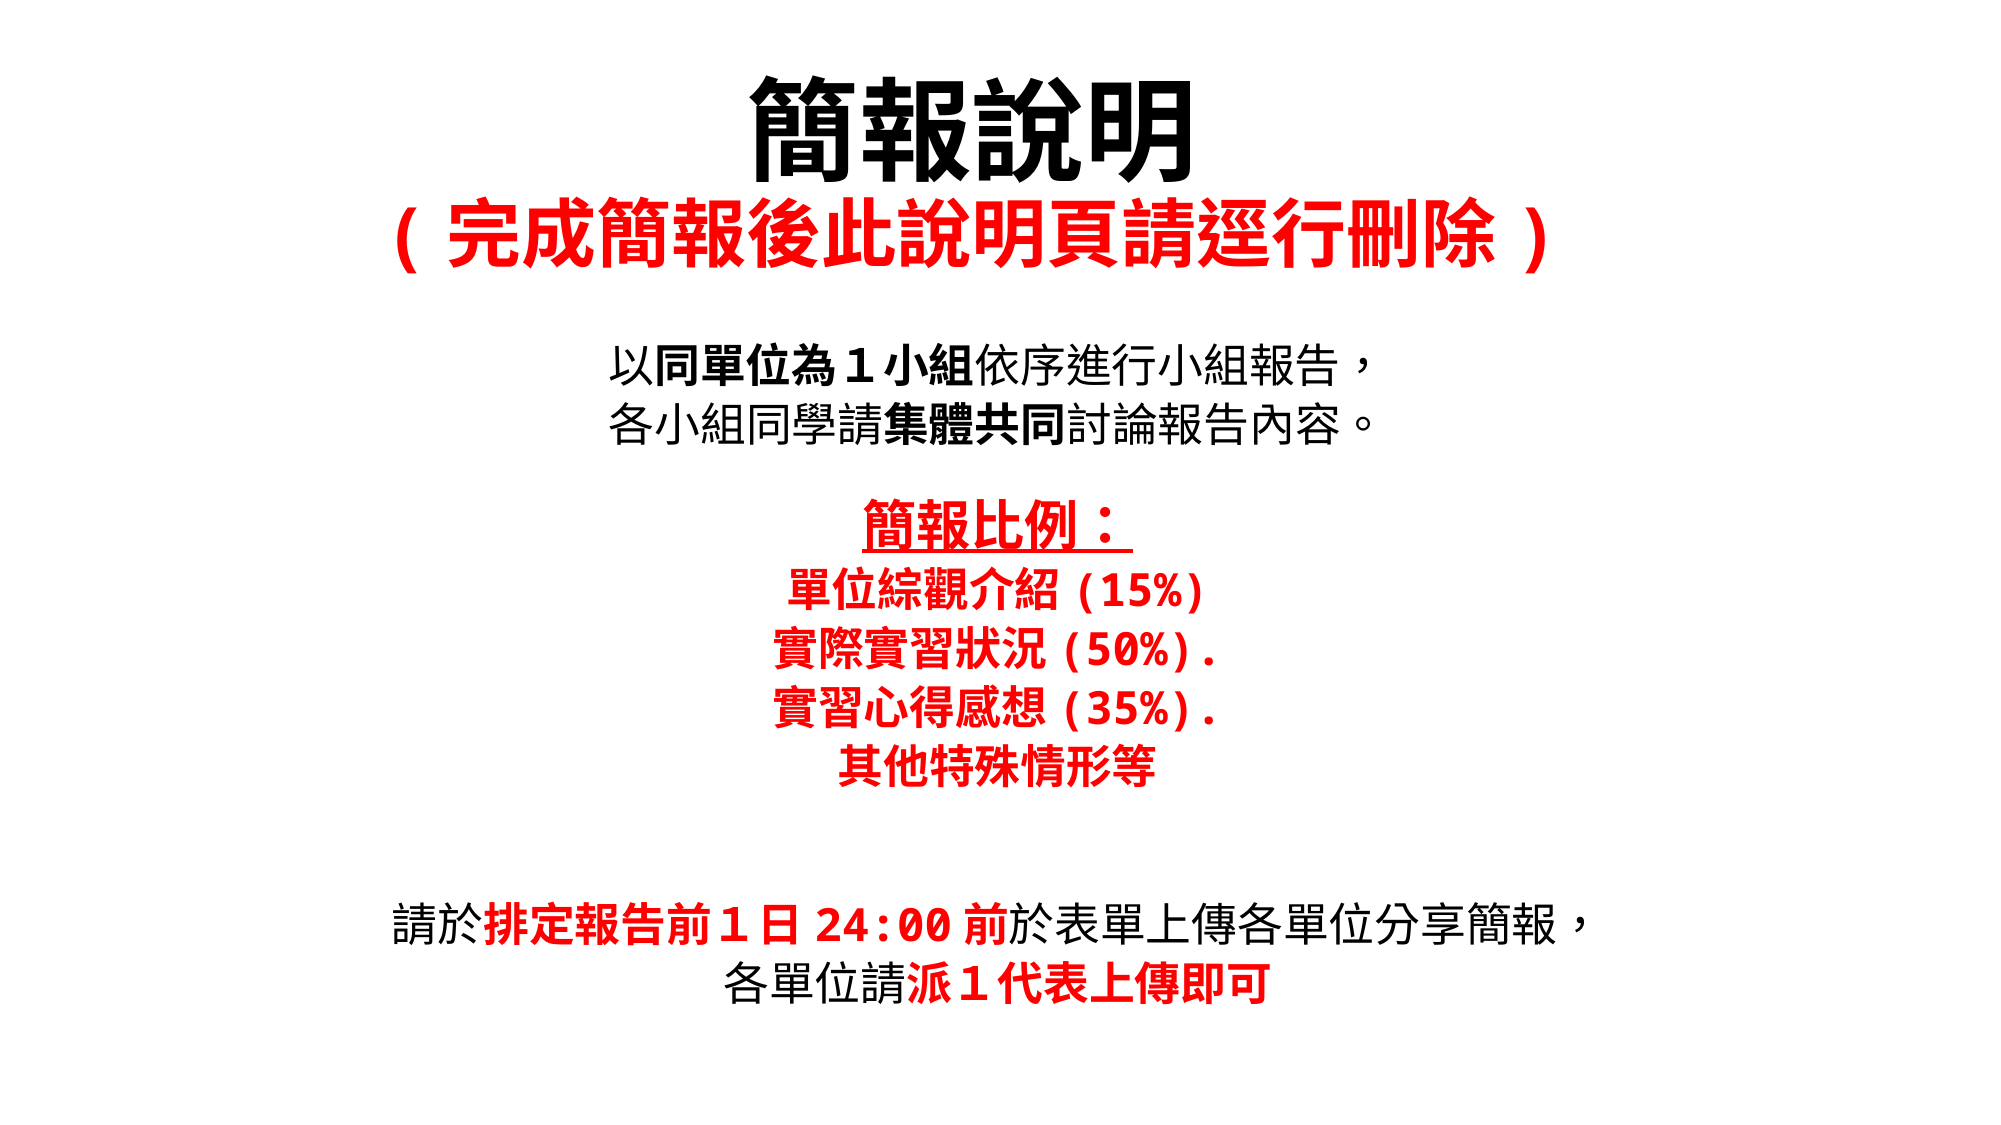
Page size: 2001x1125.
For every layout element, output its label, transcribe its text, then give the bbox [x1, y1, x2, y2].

title 簡報說明 (完成簡報後此說明頁請逕行刪除) [267, 48, 1676, 286]
subtitle 以同單位為１小組依序進行小組報告， 各小組同學請集體共同討論報告內容。 簡報比例： 單位綜觀介紹(15%) 實際實習狀況(50%). 實習心得感想(35%). 其他特殊情形等 請於排定報告前１日24:00前於表單上傳各單位分享簡報， 各單位請派１代表上傳即可 [154, 344, 1842, 1077]
